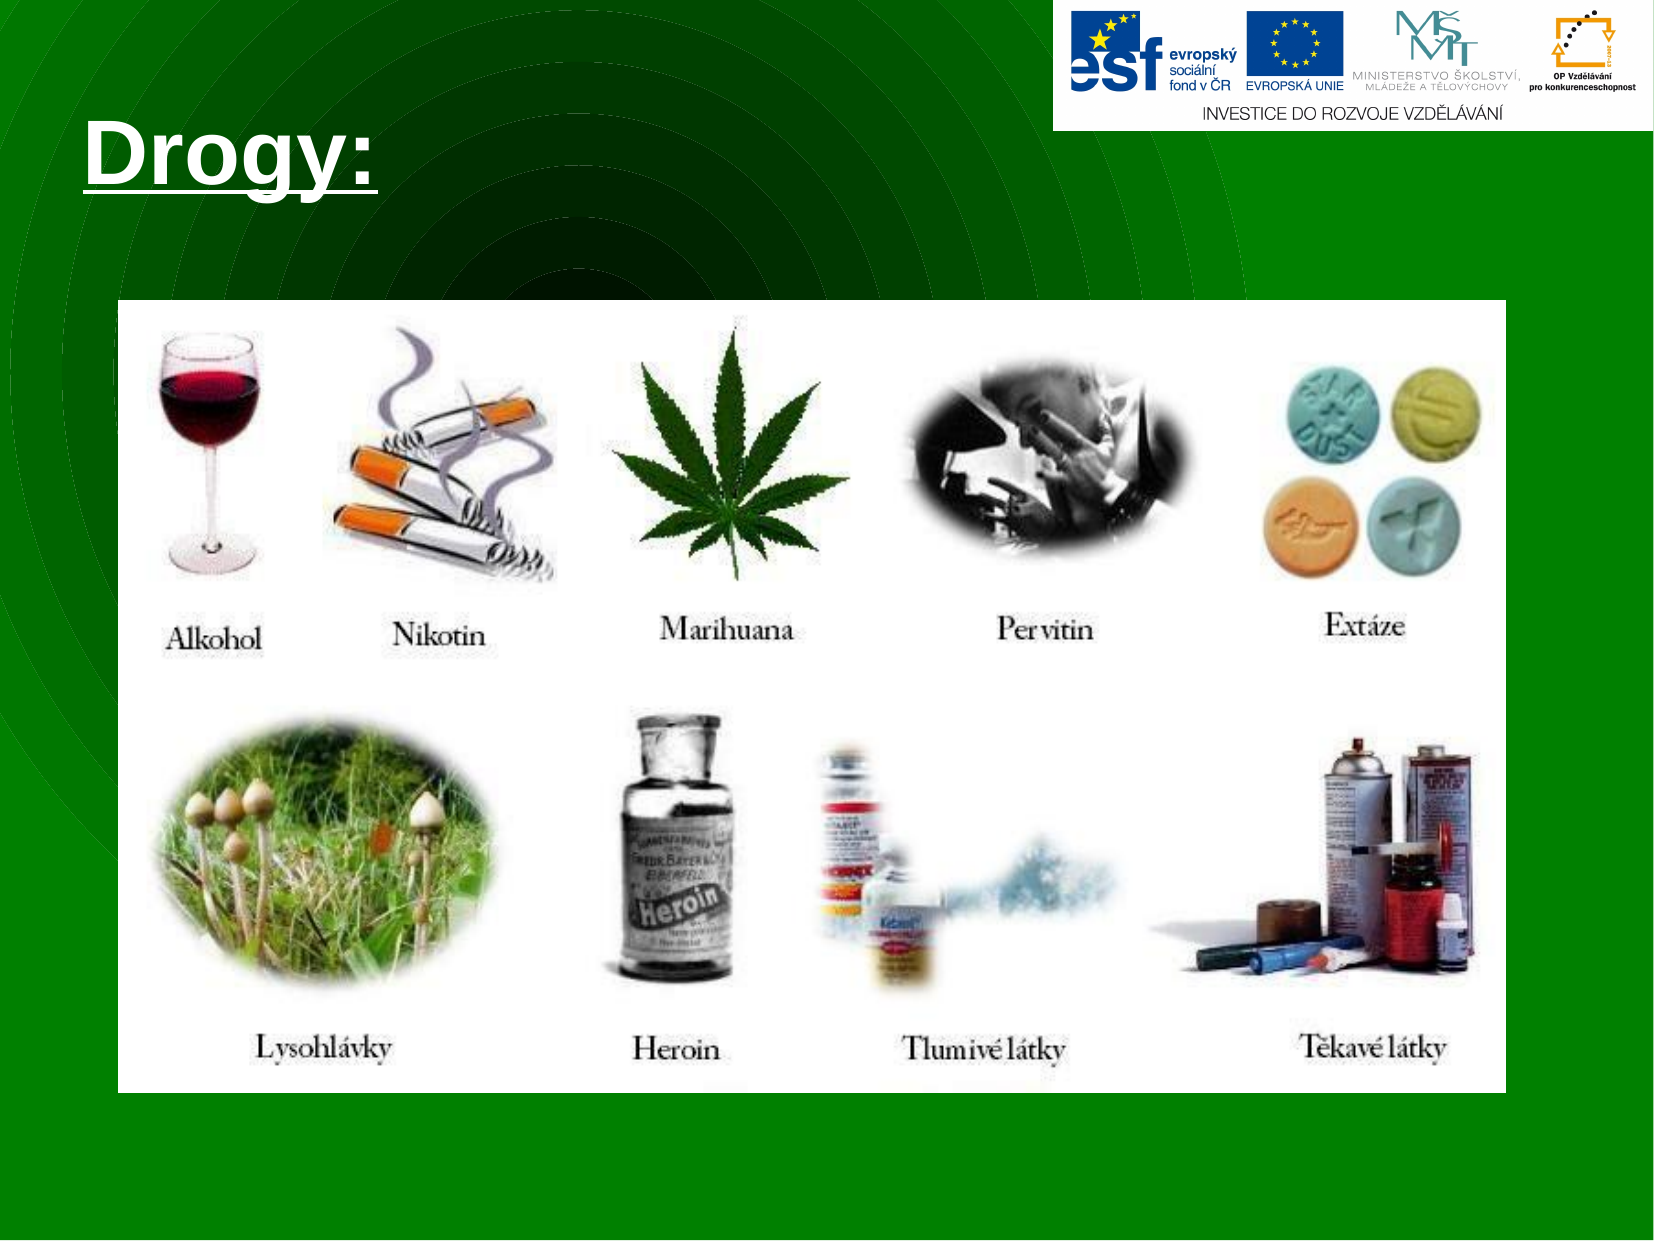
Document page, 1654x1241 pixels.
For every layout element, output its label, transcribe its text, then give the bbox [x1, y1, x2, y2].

title Drogy: [82, 49, 1571, 257]
picture [1053, 0, 1654, 131]
picture [118, 300, 1506, 1093]
